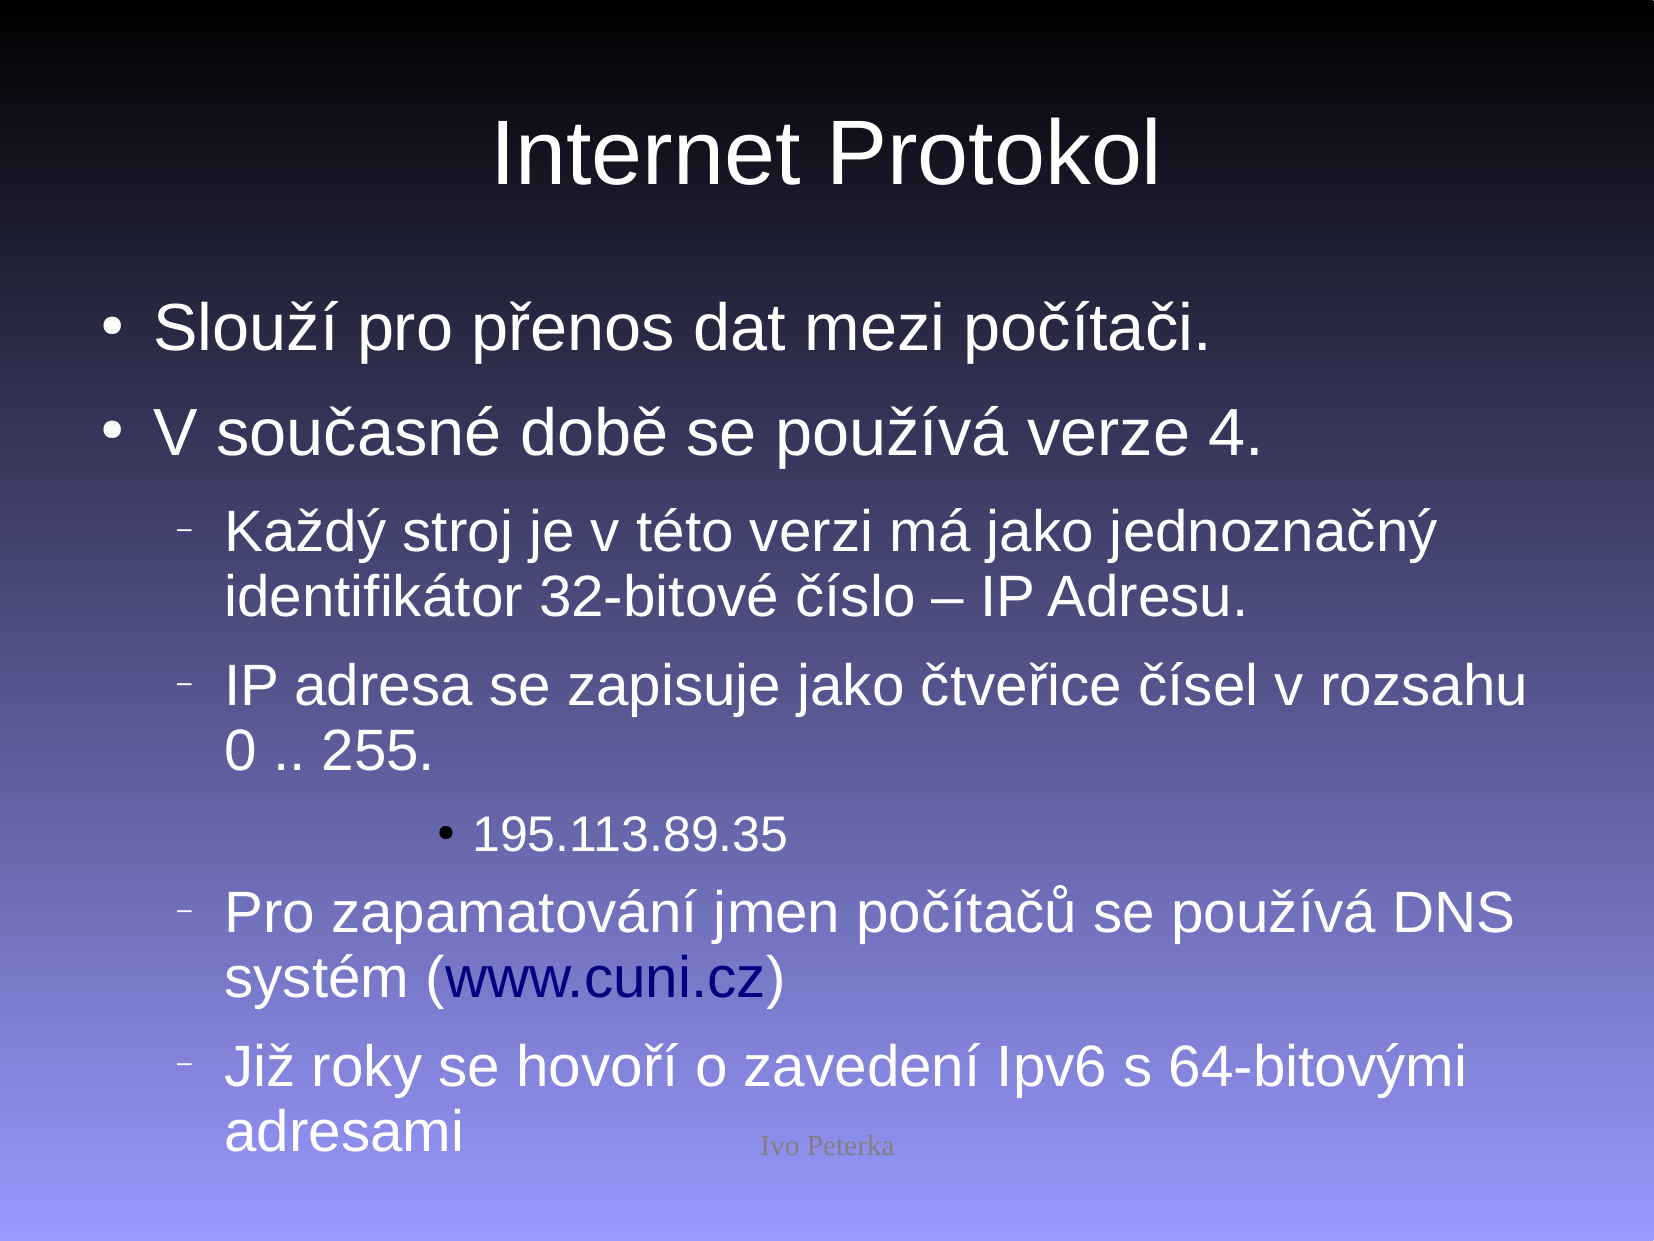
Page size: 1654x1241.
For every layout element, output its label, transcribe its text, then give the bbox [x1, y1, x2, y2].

title Internet Protokol [82, 49, 1571, 257]
list Slouží pro přenos dat mezi počítači. V současné době se používá verze 4. Každý stroj je v této verzi má jako jednoznačný identifikátor 32-bitové číslo – IP Adresu. IP adresa se zapisuje jako čtveřice čísel v rozsahu 0 .. 255. 195.113.89.35 Pro zapamatování jmen počítačů se používá DNS systém (www.cuni.cz) Již roky se hovoří o zavedení Ipv6 s 64-bitovými adresami [82, 290, 1571, 1162]
